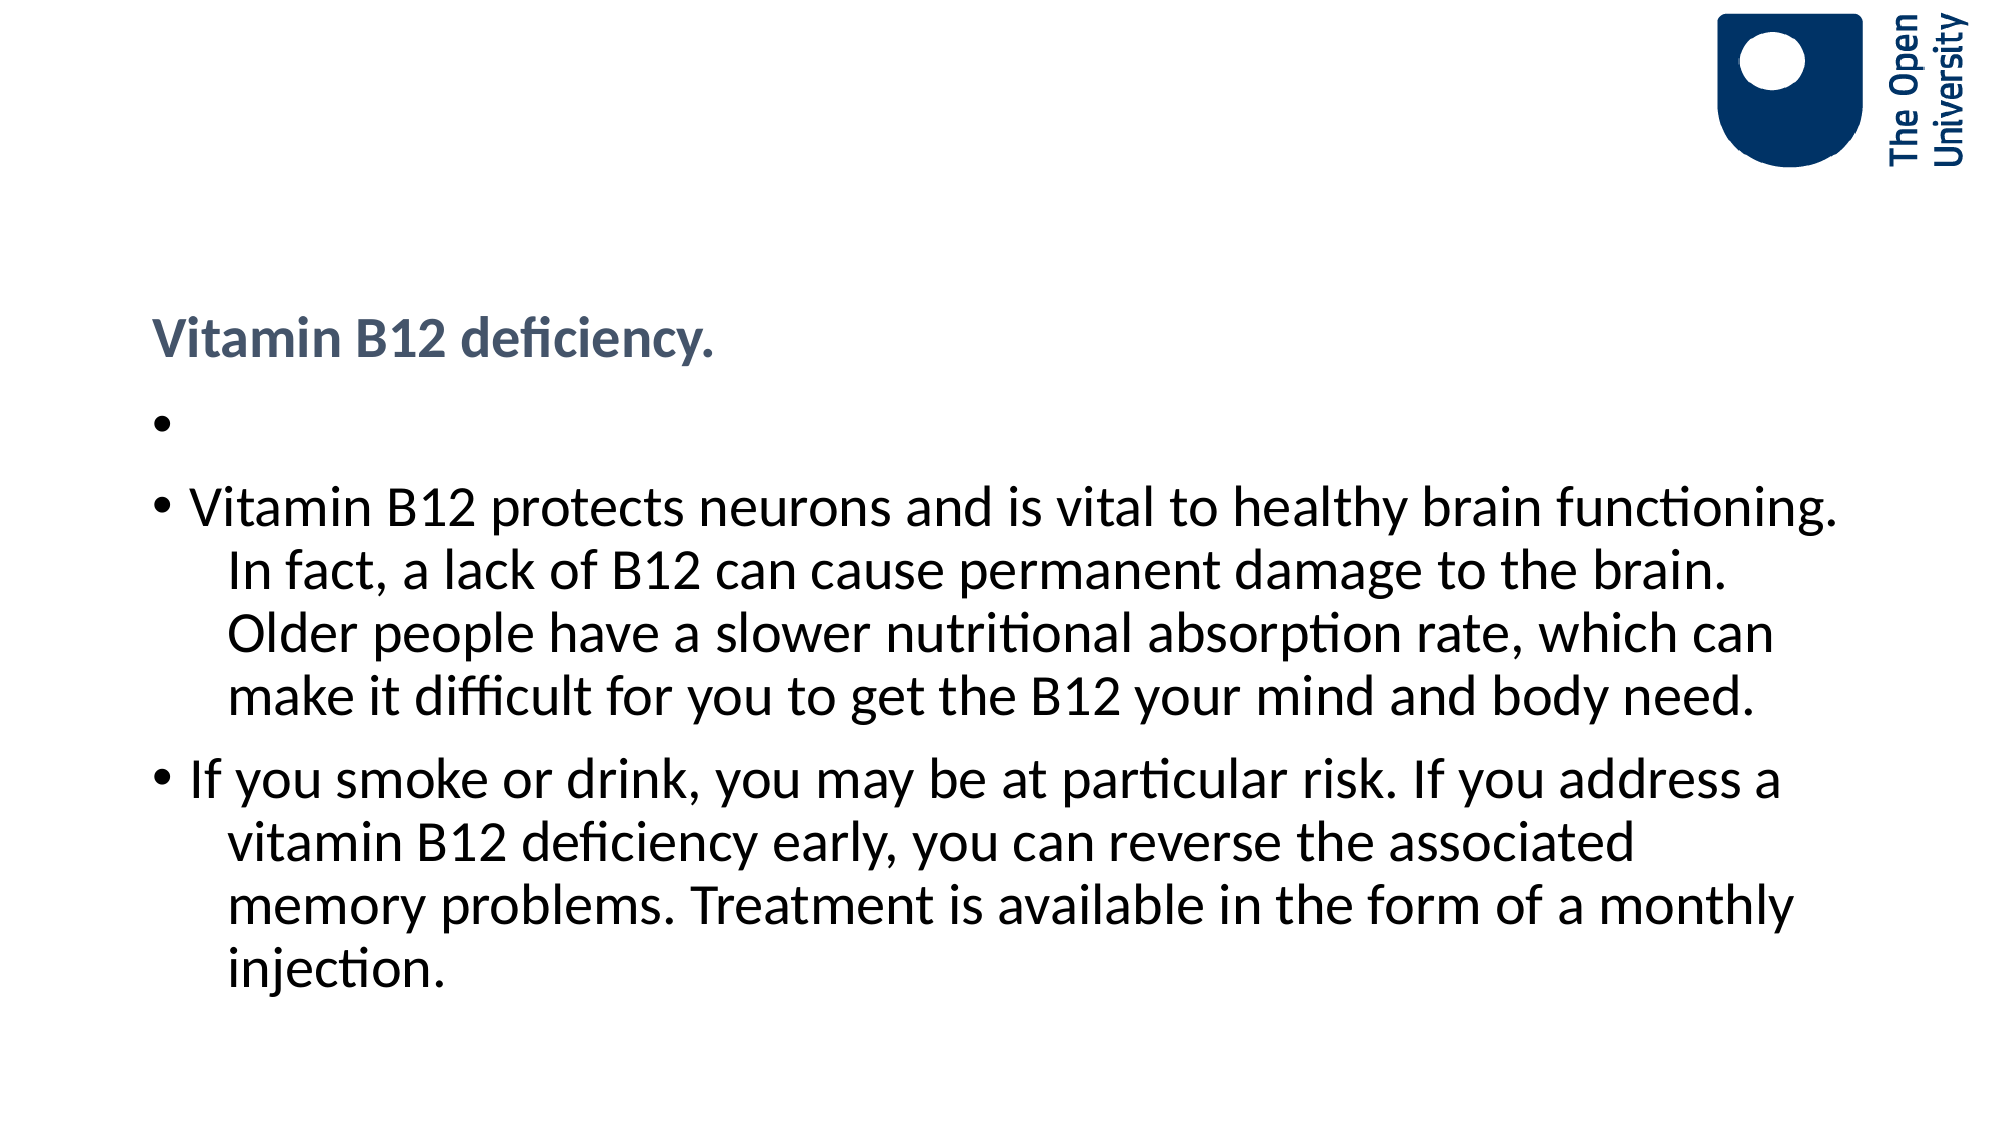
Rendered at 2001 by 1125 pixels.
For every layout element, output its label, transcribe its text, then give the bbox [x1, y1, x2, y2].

list Vitamin B12 deficiency. Vitamin B12 protects neurons and is vital to healthy brain functioning. In fact, a lack of B12 can cause permanent damage to the brain. Older people have a slower nutritional absorption rate, which can make it difficult for you to get the B12 your mind and body need. If you smoke or drink, you may be at particular risk. If you address a vitamin B12 deficiency early, you can reverse the associated memory problems. Treatment is available in the form of a monthly injection. [137, 299, 1863, 1014]
picture [1716, 10, 1971, 170]
